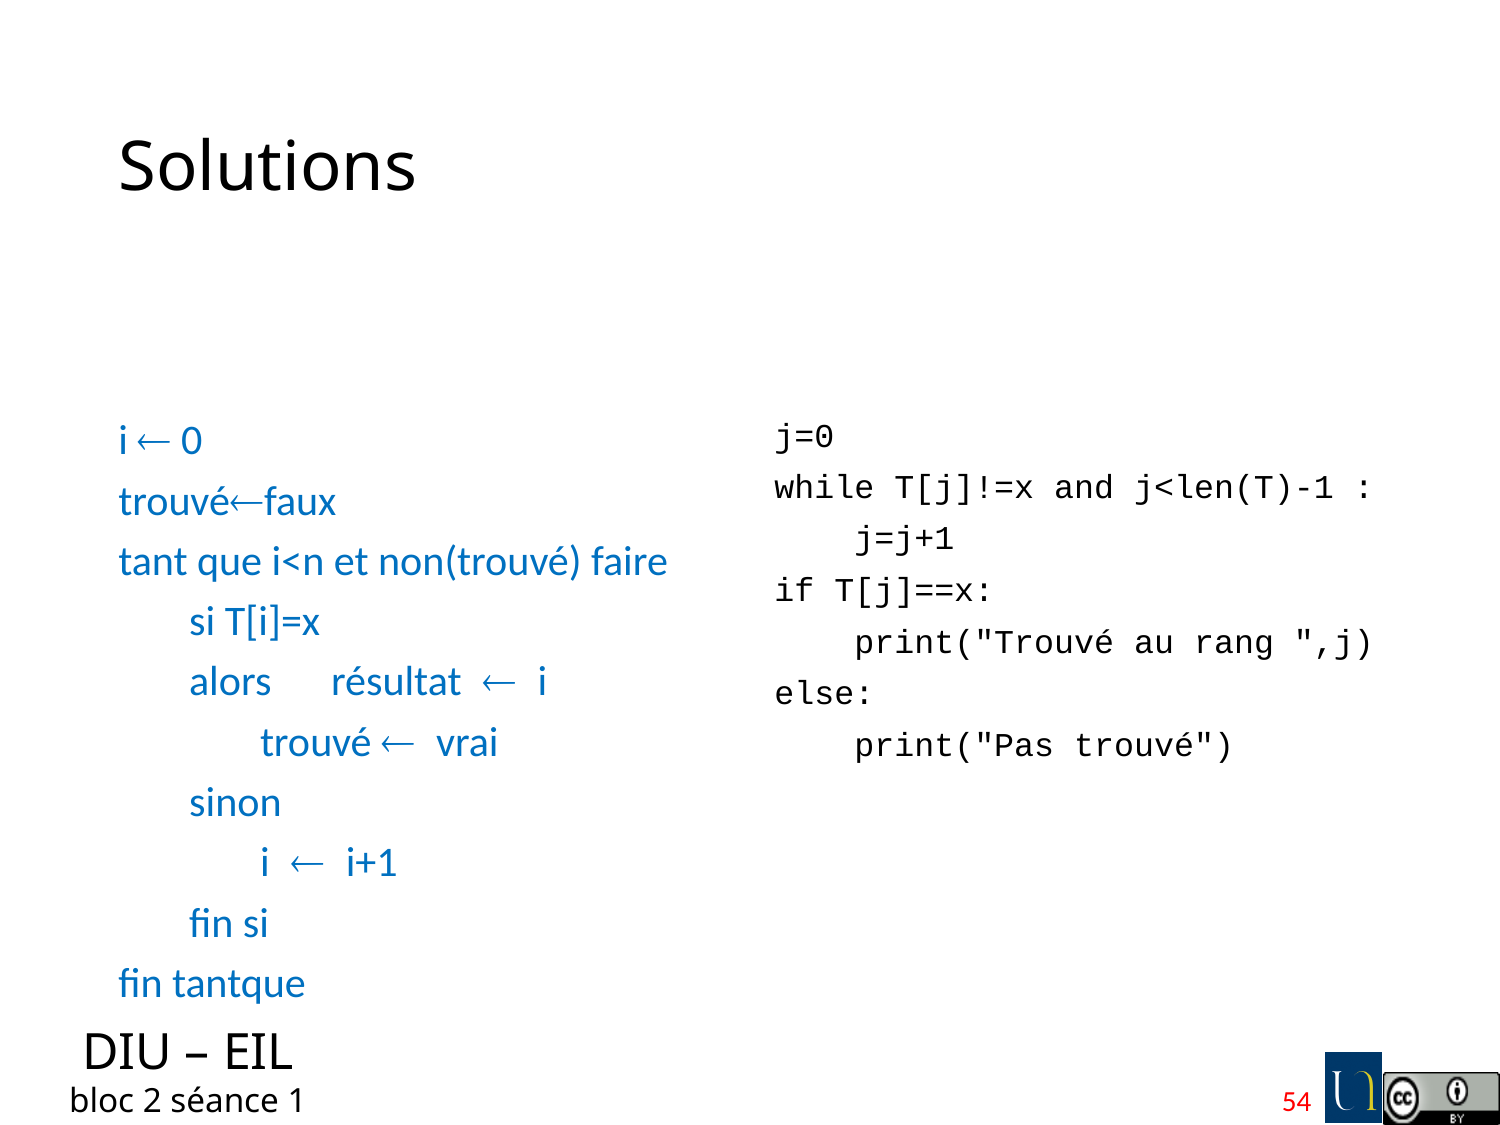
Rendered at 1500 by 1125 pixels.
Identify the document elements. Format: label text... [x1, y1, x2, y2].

picture [1325, 1052, 1382, 1123]
list j=0 while T[j]!=x and j<len(T)-1 : j=j+1 if T[j]==x: print("Trouvé au rang ",j) else: print("Pas trouvé") [759, 410, 1477, 1016]
slide_number <numéro> [1240, 1070, 1327, 1125]
list i  0 trouvéfaux tant que i<n et non(trouvé) faire si T[i]=x alors résultat  i trouvé  vrai sinon i  i+1 fin si fin tantque [103, 410, 738, 1016]
title Solutions [103, 59, 1398, 278]
picture [1383, 1072, 1500, 1125]
